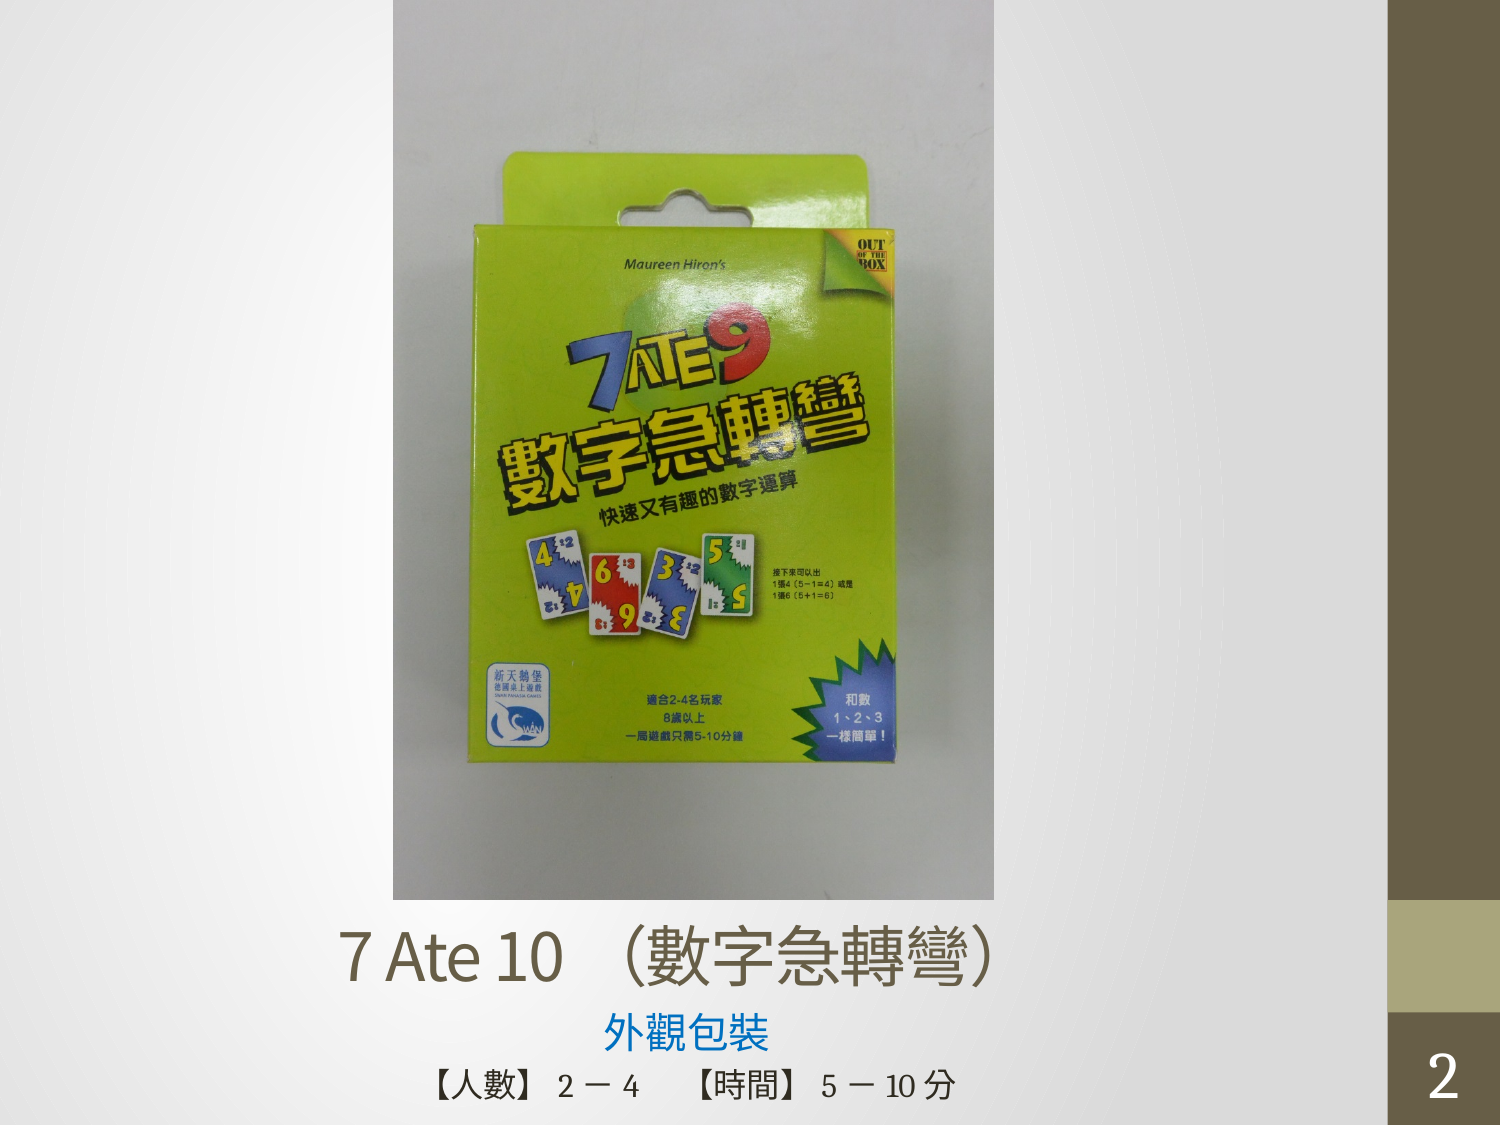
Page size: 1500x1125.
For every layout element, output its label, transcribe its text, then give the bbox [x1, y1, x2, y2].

list 外觀包裝 【人數】2－4 【時間】5－10分 [49, 999, 1325, 1125]
text_box 2 [1387, 1023, 1500, 1119]
title 7 Ate 10（數字急轉彎） [49, 905, 1325, 999]
picture [393, 0, 994, 900]
